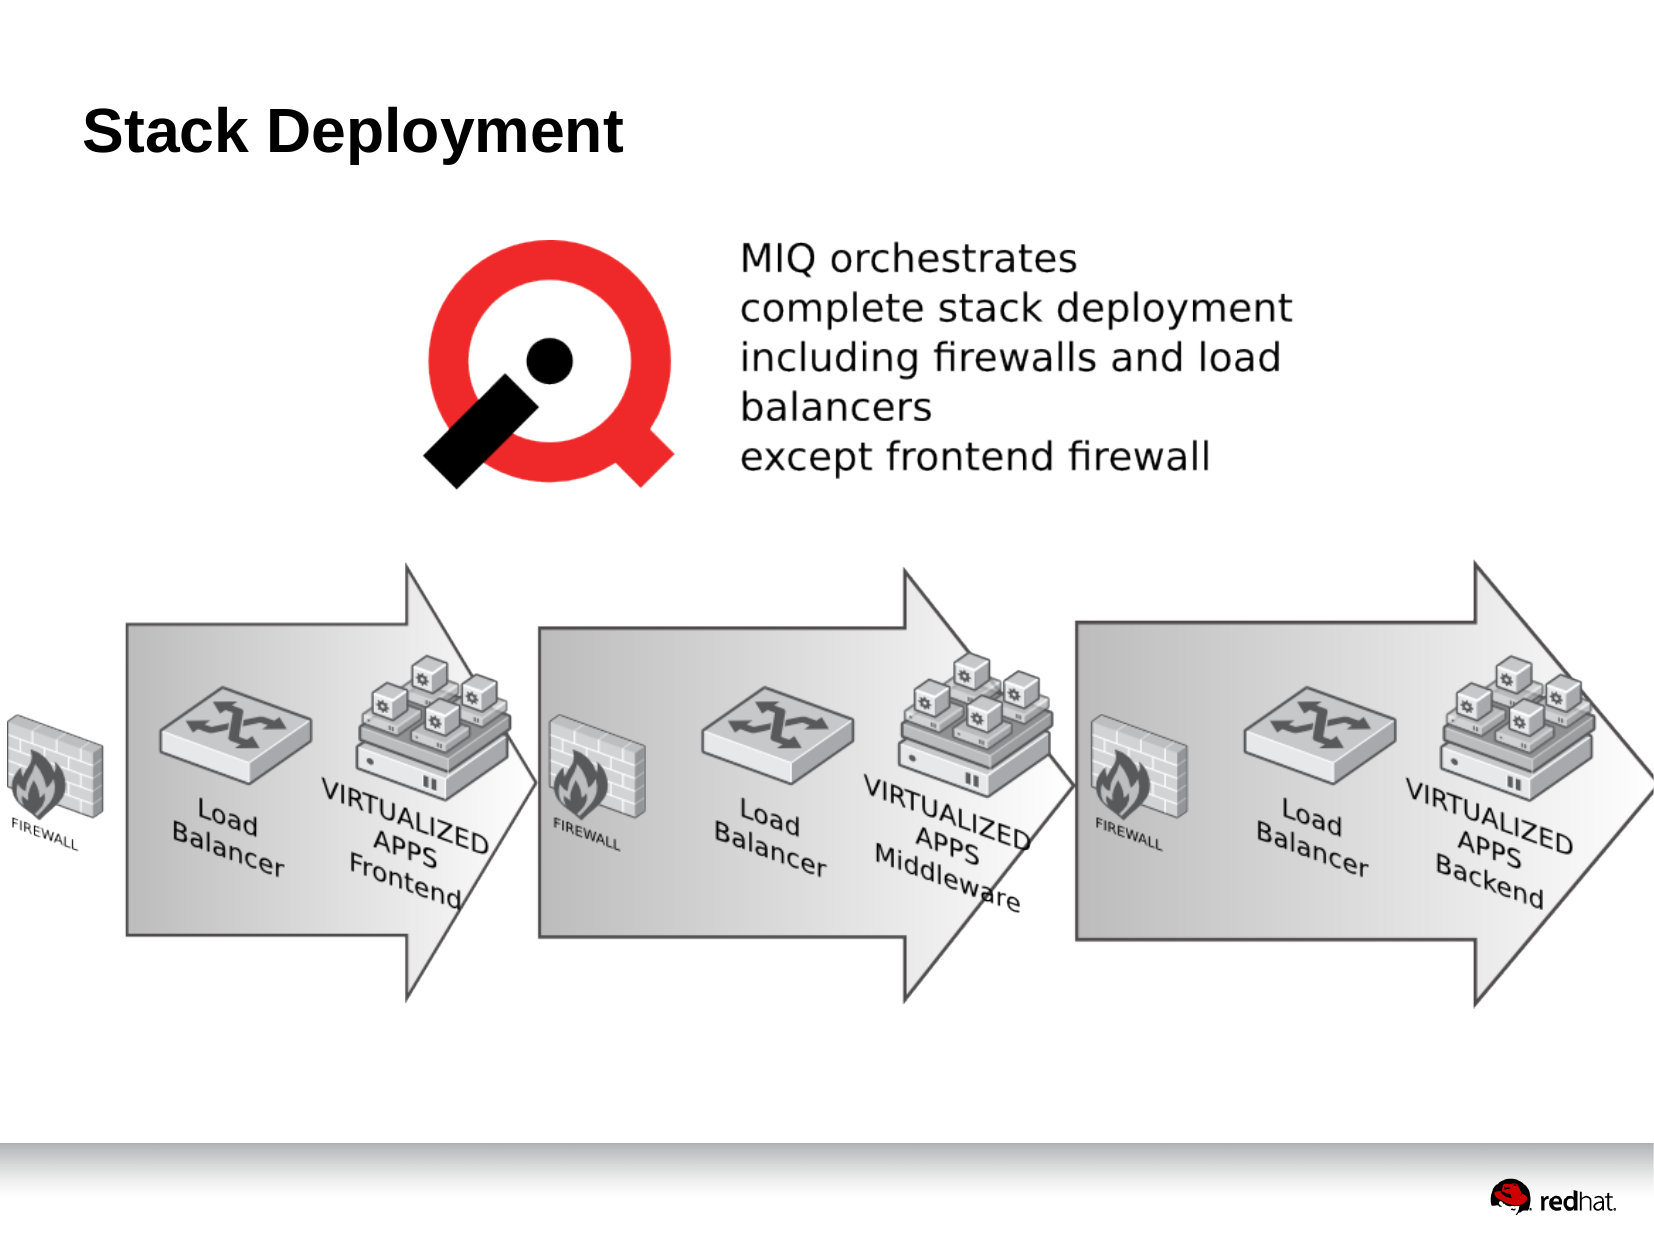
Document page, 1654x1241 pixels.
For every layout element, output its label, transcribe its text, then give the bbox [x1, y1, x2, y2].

title Stack Deployment [82, 37, 1571, 225]
picture [7, 240, 1654, 1009]
picture [0, 1143, 1654, 1241]
